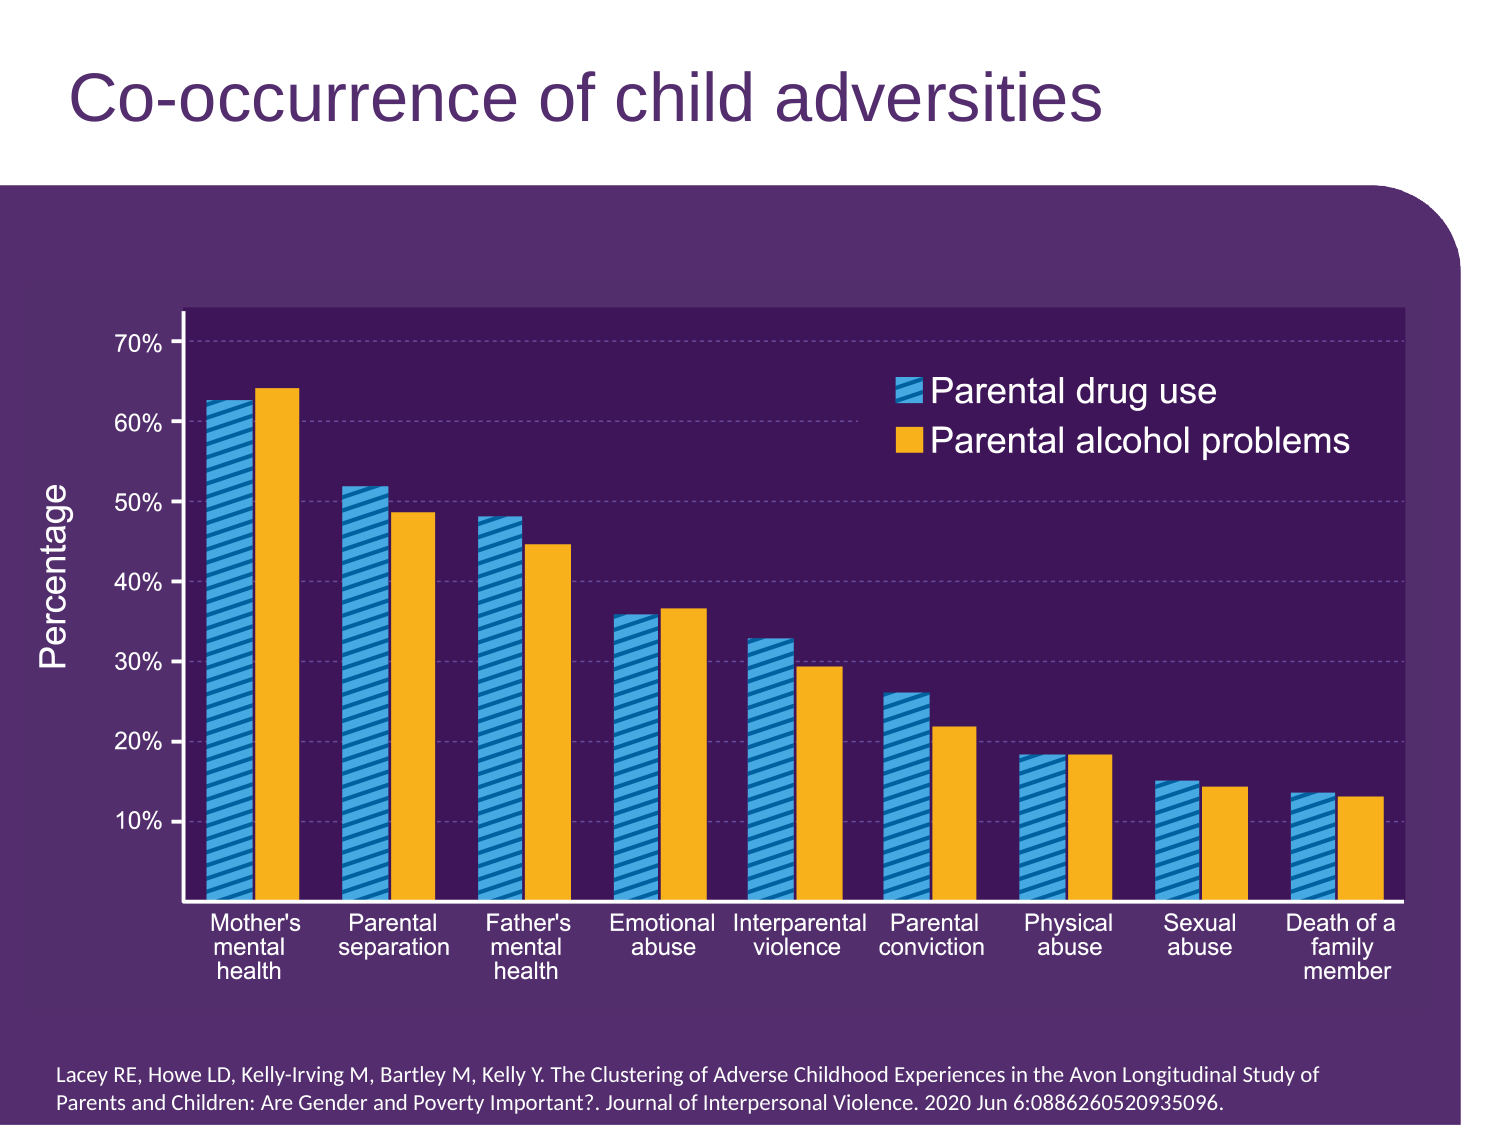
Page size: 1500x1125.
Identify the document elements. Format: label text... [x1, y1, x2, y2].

title Co-occurrence of child adversities [53, 40, 1347, 159]
text_box Lacey RE, Howe LD, Kelly-Irving M, Bartley M, Kelly Y. The Clustering of Adverse Childhood Experiences in the Avon Longitudinal Study of Parents and Children: Are Gender and Poverty Important?. Journal of Interpersonal Violence. 2020 Jun 6:0886260520935096. [41, 1052, 1347, 1124]
picture [0, 0, 1500, 1125]
